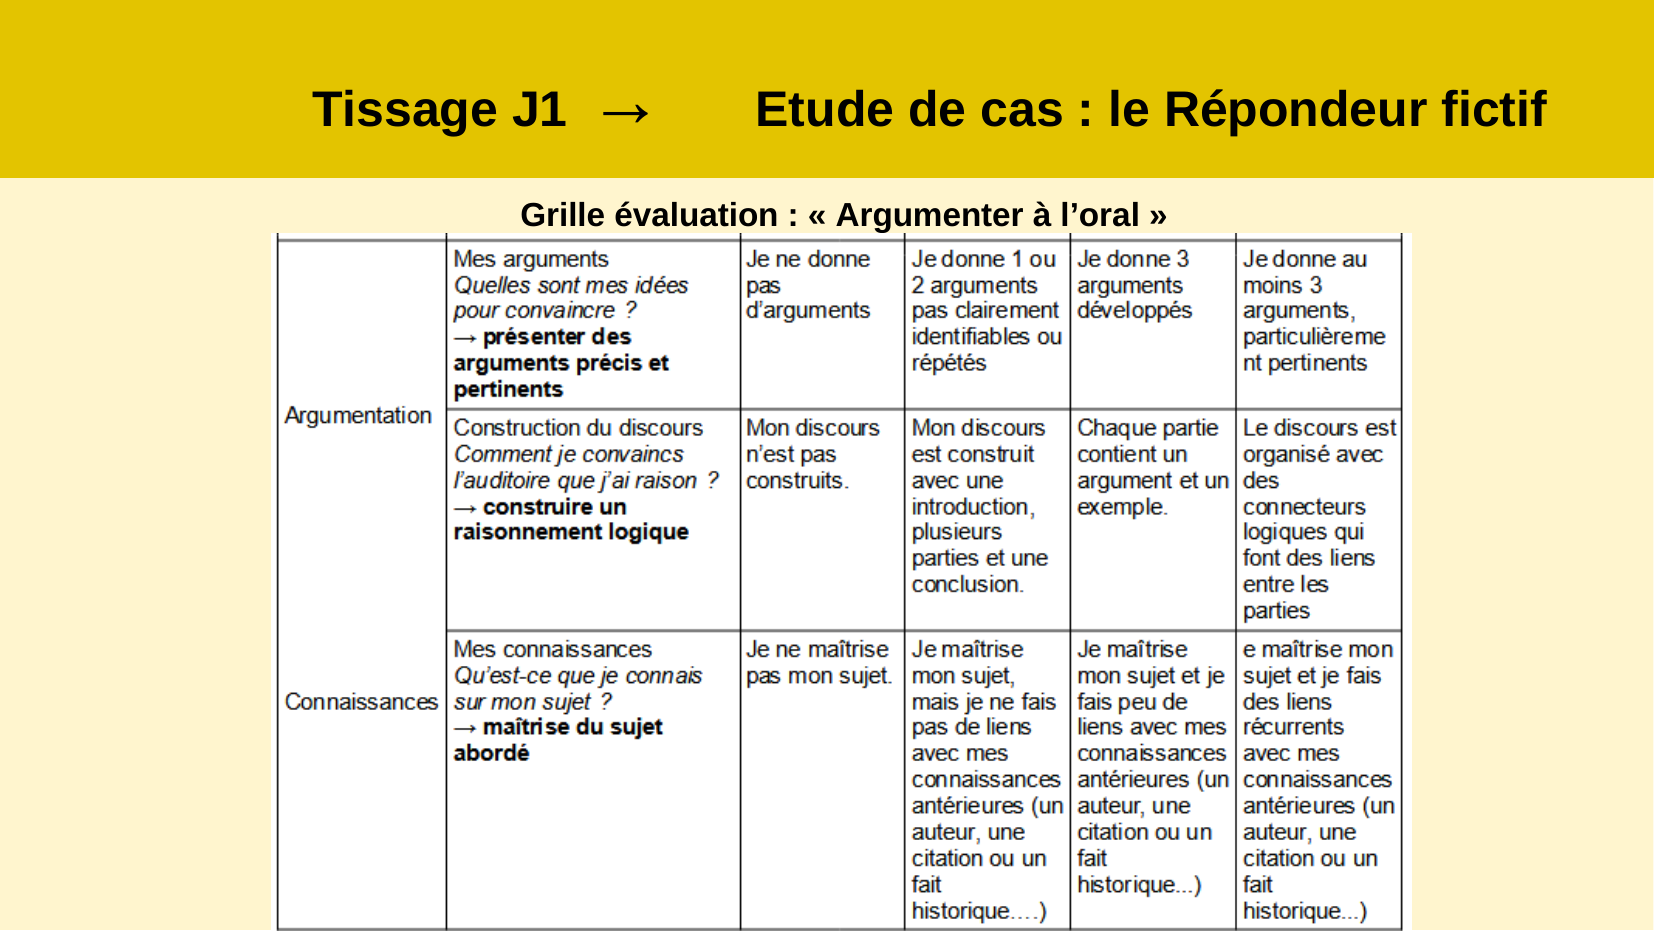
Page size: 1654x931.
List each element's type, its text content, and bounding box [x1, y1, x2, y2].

picture [271, 233, 1412, 931]
text_box Grille évaluation : « Argumenter à l’oral » [318, 188, 1371, 233]
text_box [0, 0, 1654, 178]
text_box Tissage J1 → Etude de cas : le Répondeur fictif [224, 50, 1619, 234]
